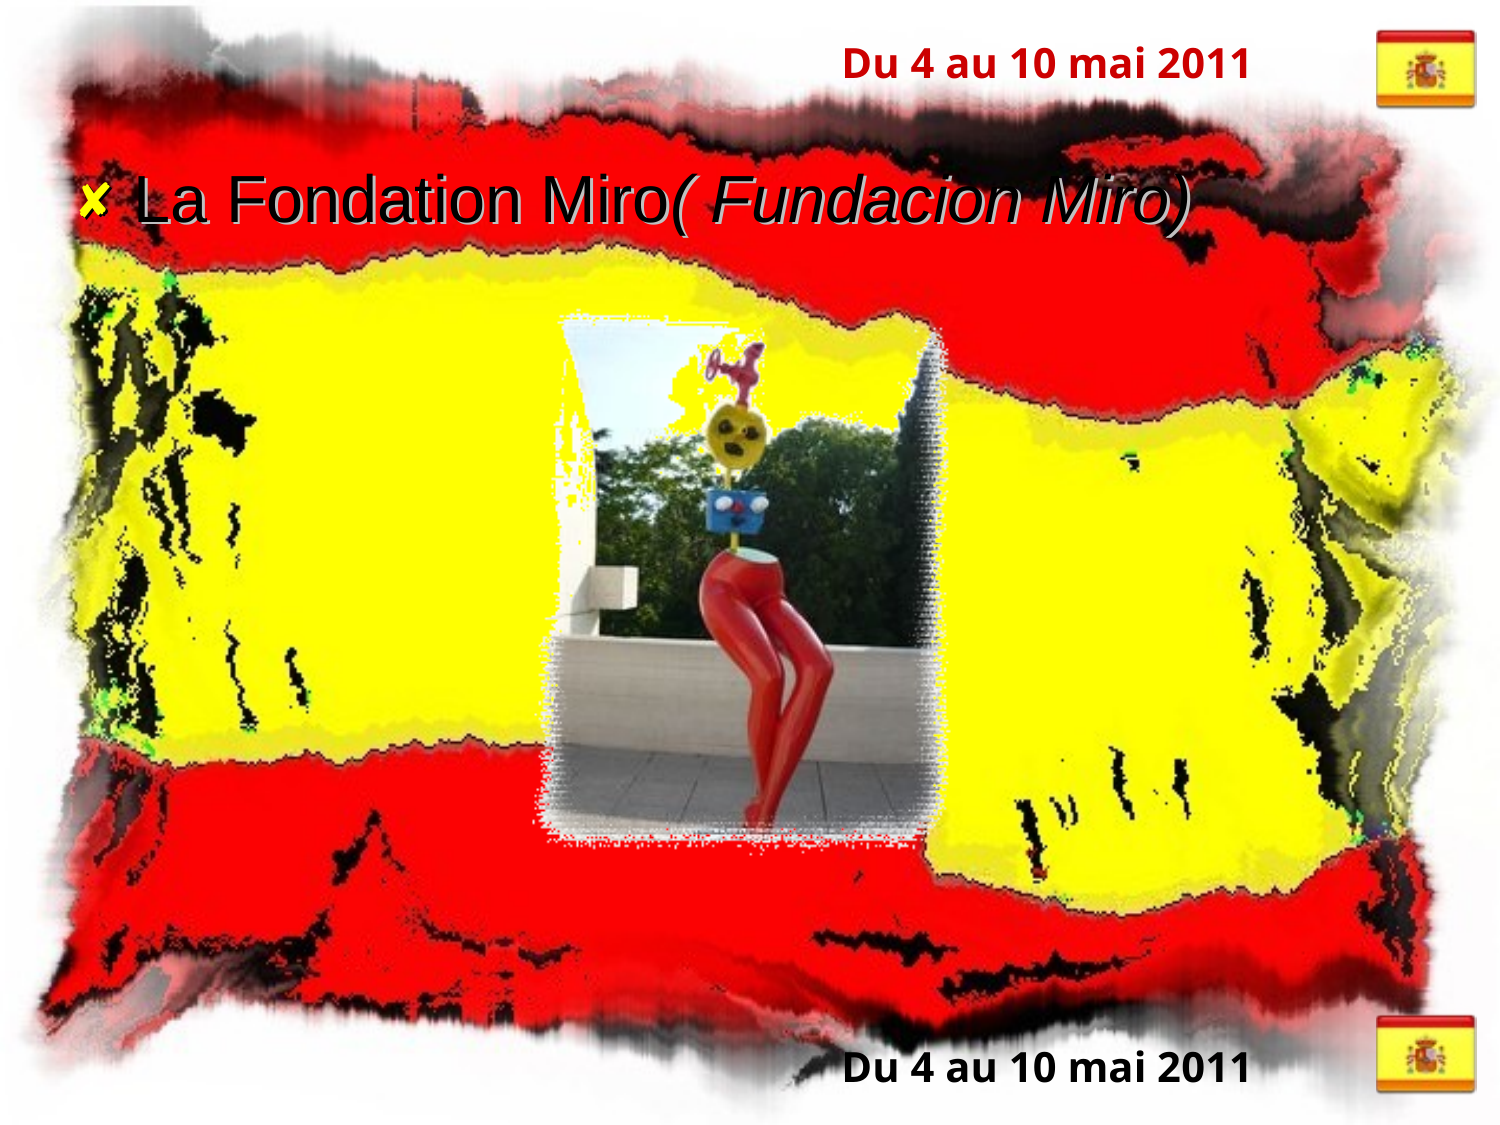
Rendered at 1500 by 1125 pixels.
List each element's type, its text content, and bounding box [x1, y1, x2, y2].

picture [0, 0, 1500, 1125]
text_box  La Fondation Miro( Fundacion Miro) [59, 147, 1442, 244]
